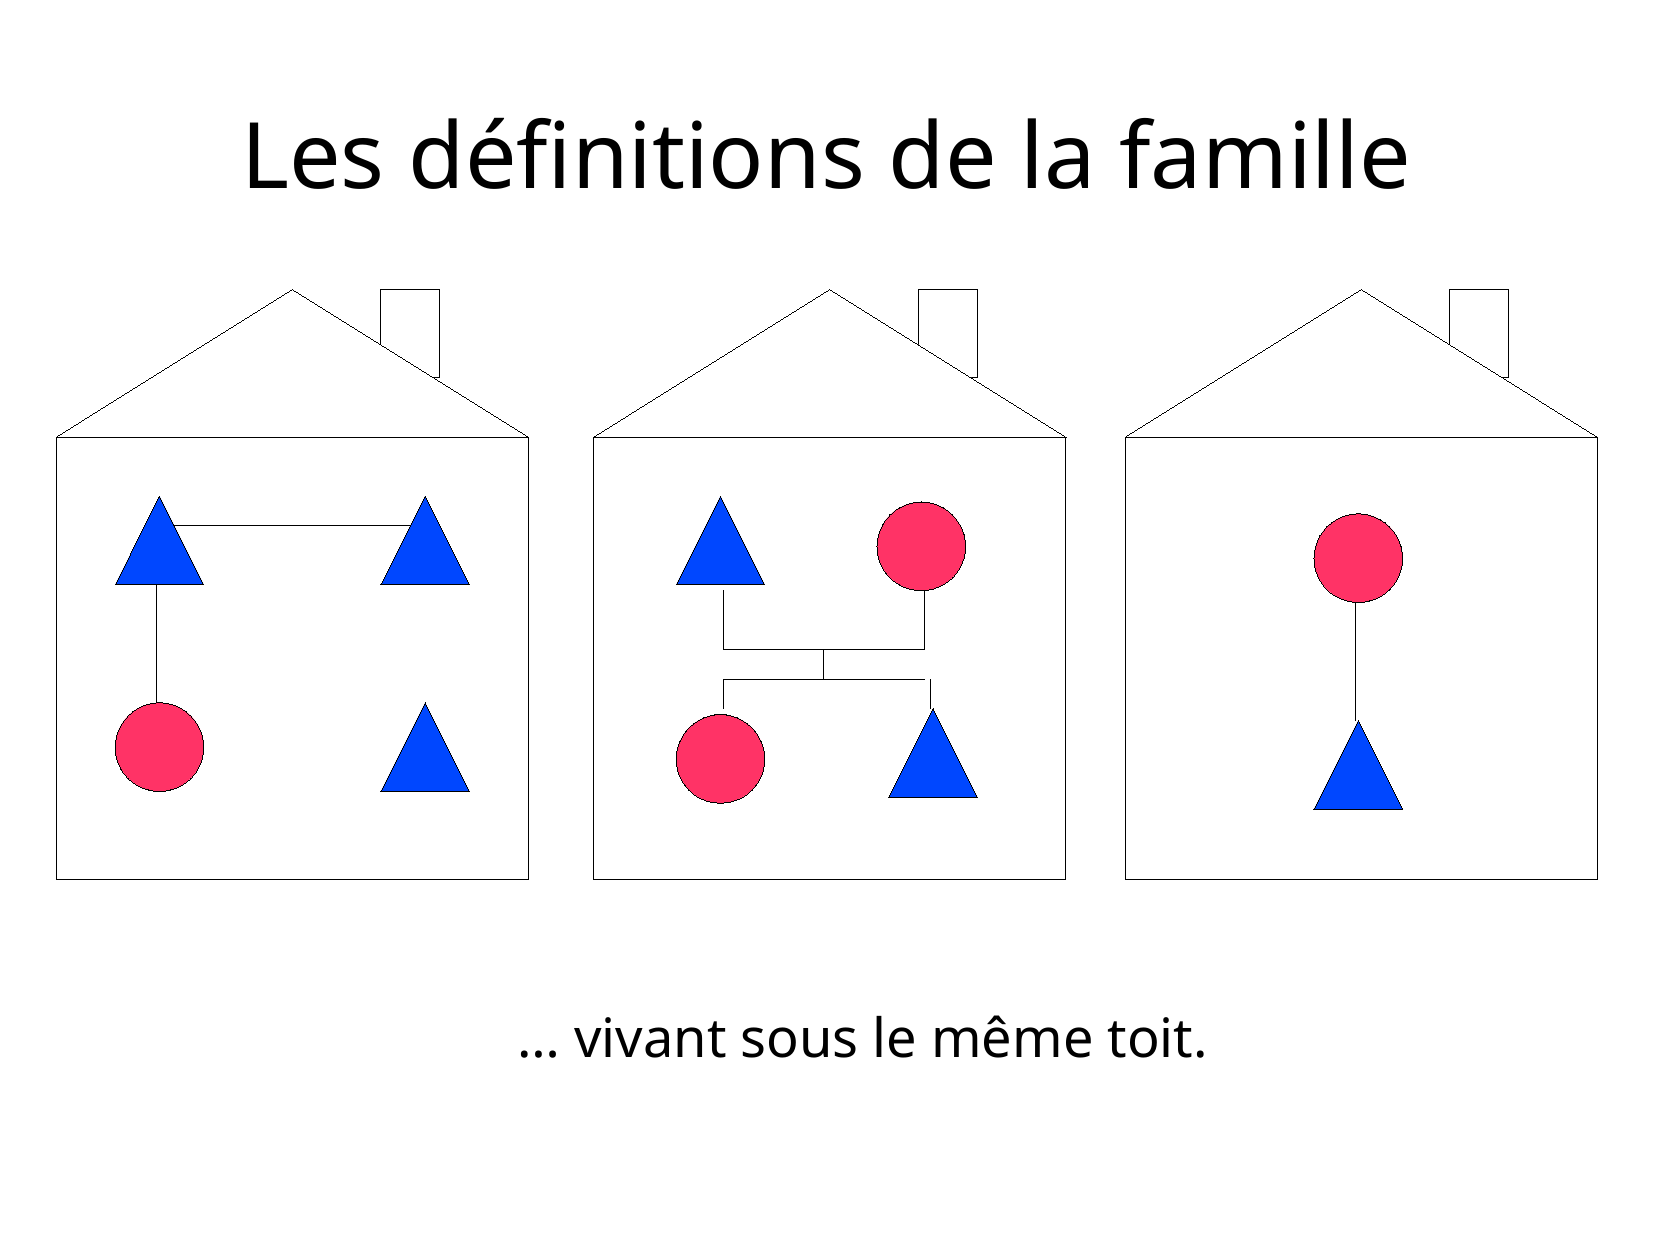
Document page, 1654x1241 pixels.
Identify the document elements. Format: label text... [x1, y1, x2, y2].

text_box [1125, 289, 1598, 880]
title Les définitions de la famille [82, 56, 1571, 250]
text_box [593, 289, 1067, 880]
text_box … vivant sous le même toit. [502, 998, 1152, 1076]
text_box [56, 289, 529, 880]
